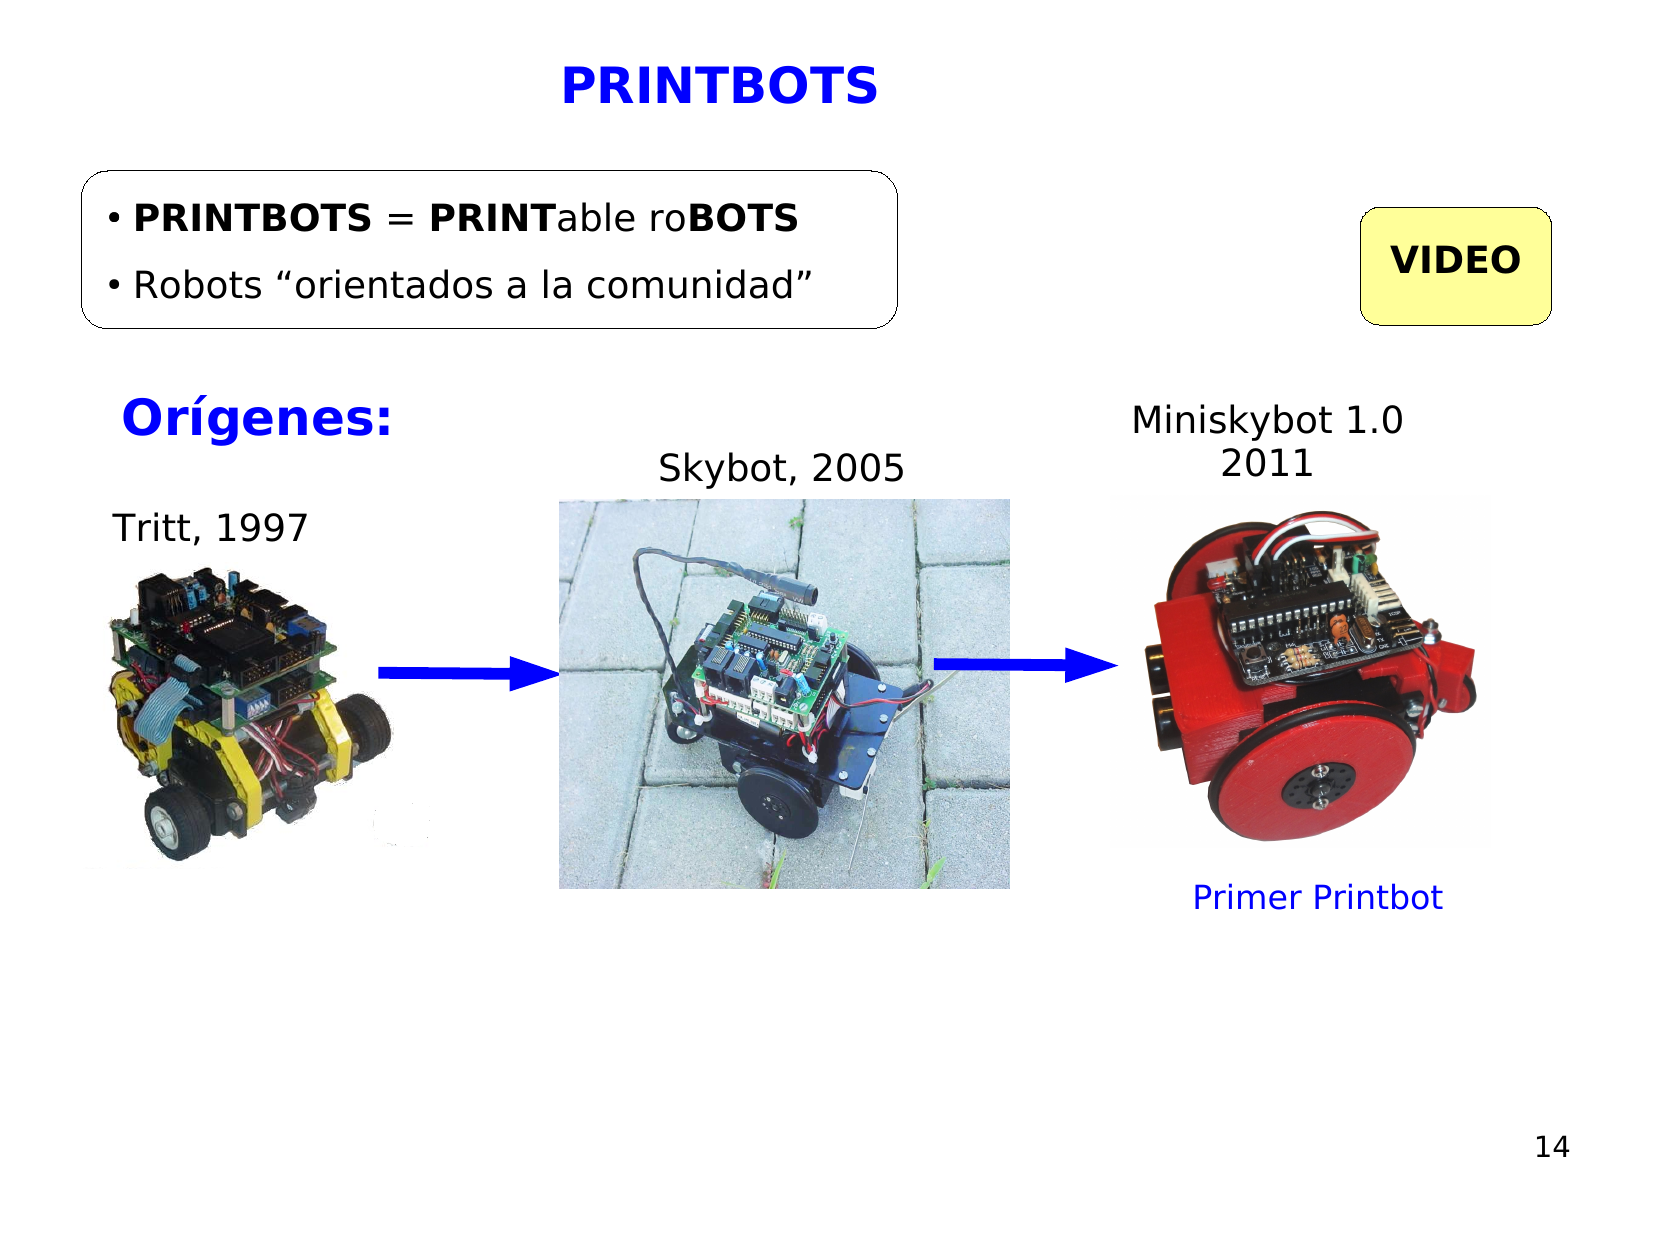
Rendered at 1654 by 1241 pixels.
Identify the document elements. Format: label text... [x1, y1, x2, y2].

text_box PRINTBOTS [545, 49, 1148, 123]
text_box PRINTBOTS = PRINTable roBOTS Robots “orientados a la comunidad” [92, 267, 1265, 315]
text_box [92, 189, 1265, 267]
text_box VIDEO [1362, 231, 1555, 295]
text_box Miniskybot 1.0 2011 [1116, 391, 1462, 494]
text_box Tritt, 1997 [84, 499, 338, 559]
text_box [1360, 207, 1552, 326]
text_box Orígenes: [106, 381, 451, 455]
text_box Primer Printbot [1177, 871, 1521, 931]
picture [1110, 495, 1491, 848]
picture [62, 562, 446, 869]
text_box Skybot, 2005 [630, 439, 924, 499]
picture [559, 499, 1010, 889]
